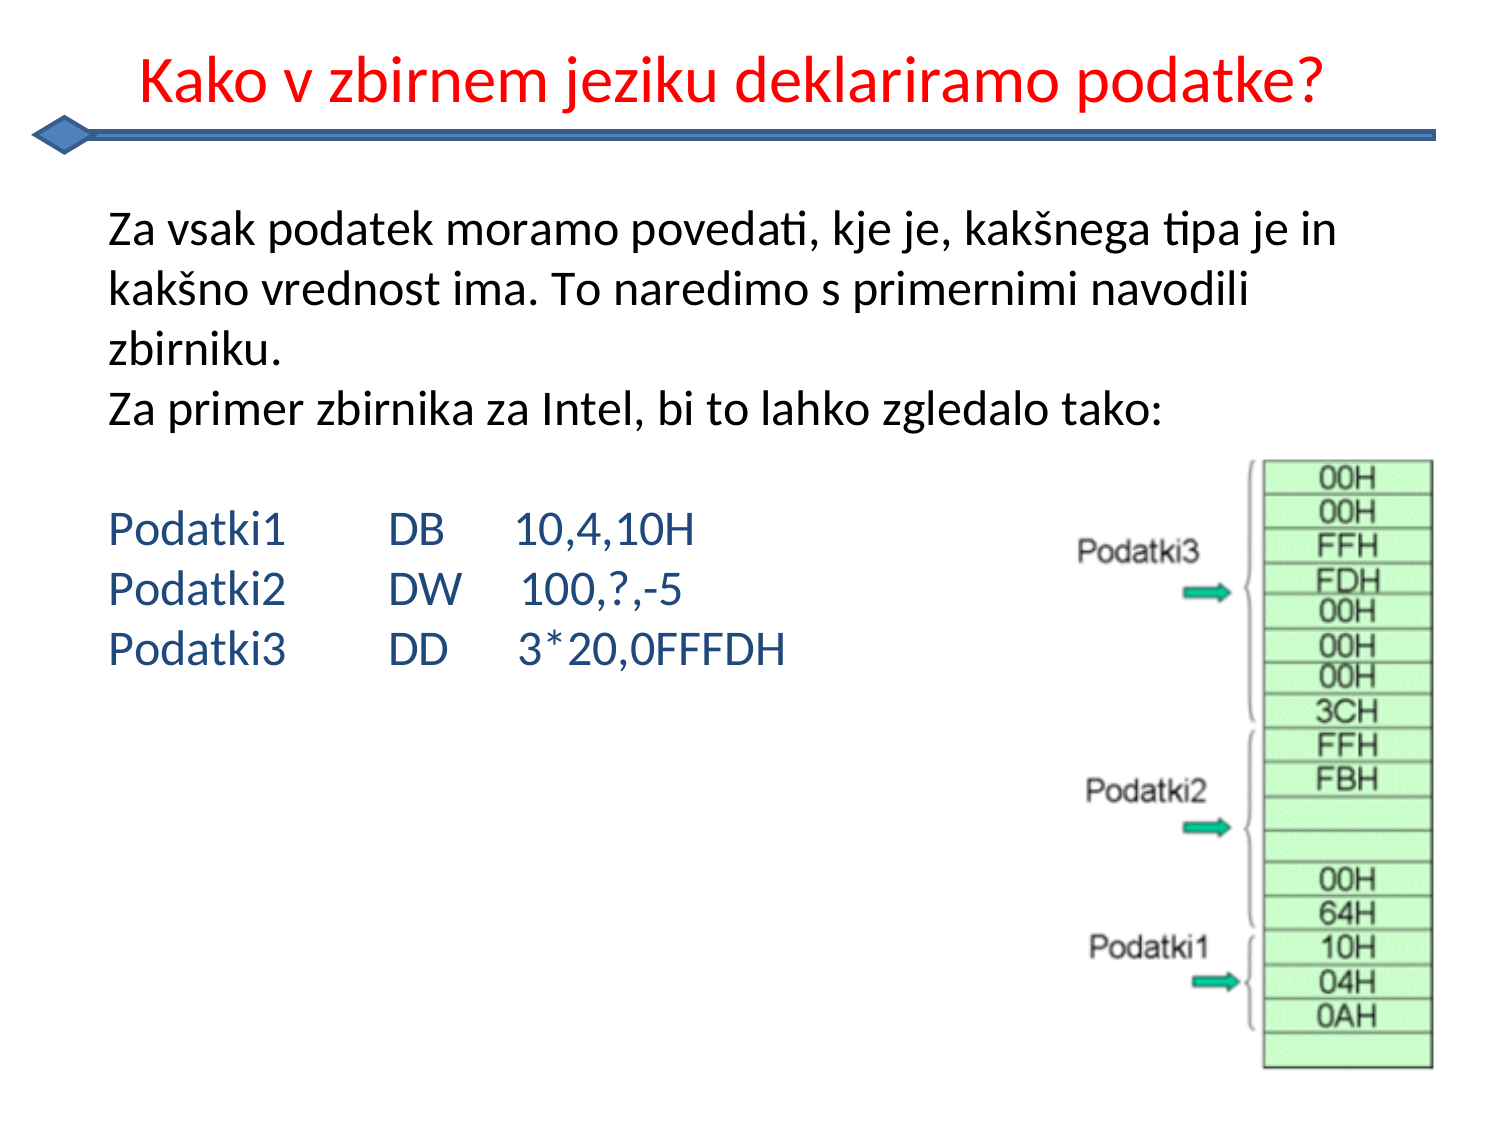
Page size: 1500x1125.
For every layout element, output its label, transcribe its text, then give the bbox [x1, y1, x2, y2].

title Kako v zbirnem jeziku deklariramo podatke? [58, 0, 1409, 153]
text_box Za vsak podatek moramo povedati, kje je, kakšnega tipa je in kakšno vrednost ima. To naredimo s primernimi navodili zbirniku. Za primer zbirnika za Intel, bi to lahko zgledalo tako: Podatki1 DB 10,4,10H Podatki2 DW 100,?,-5 Podatki3 DD 3*20,0FFFDH [93, 187, 1383, 743]
picture [1063, 456, 1440, 1075]
